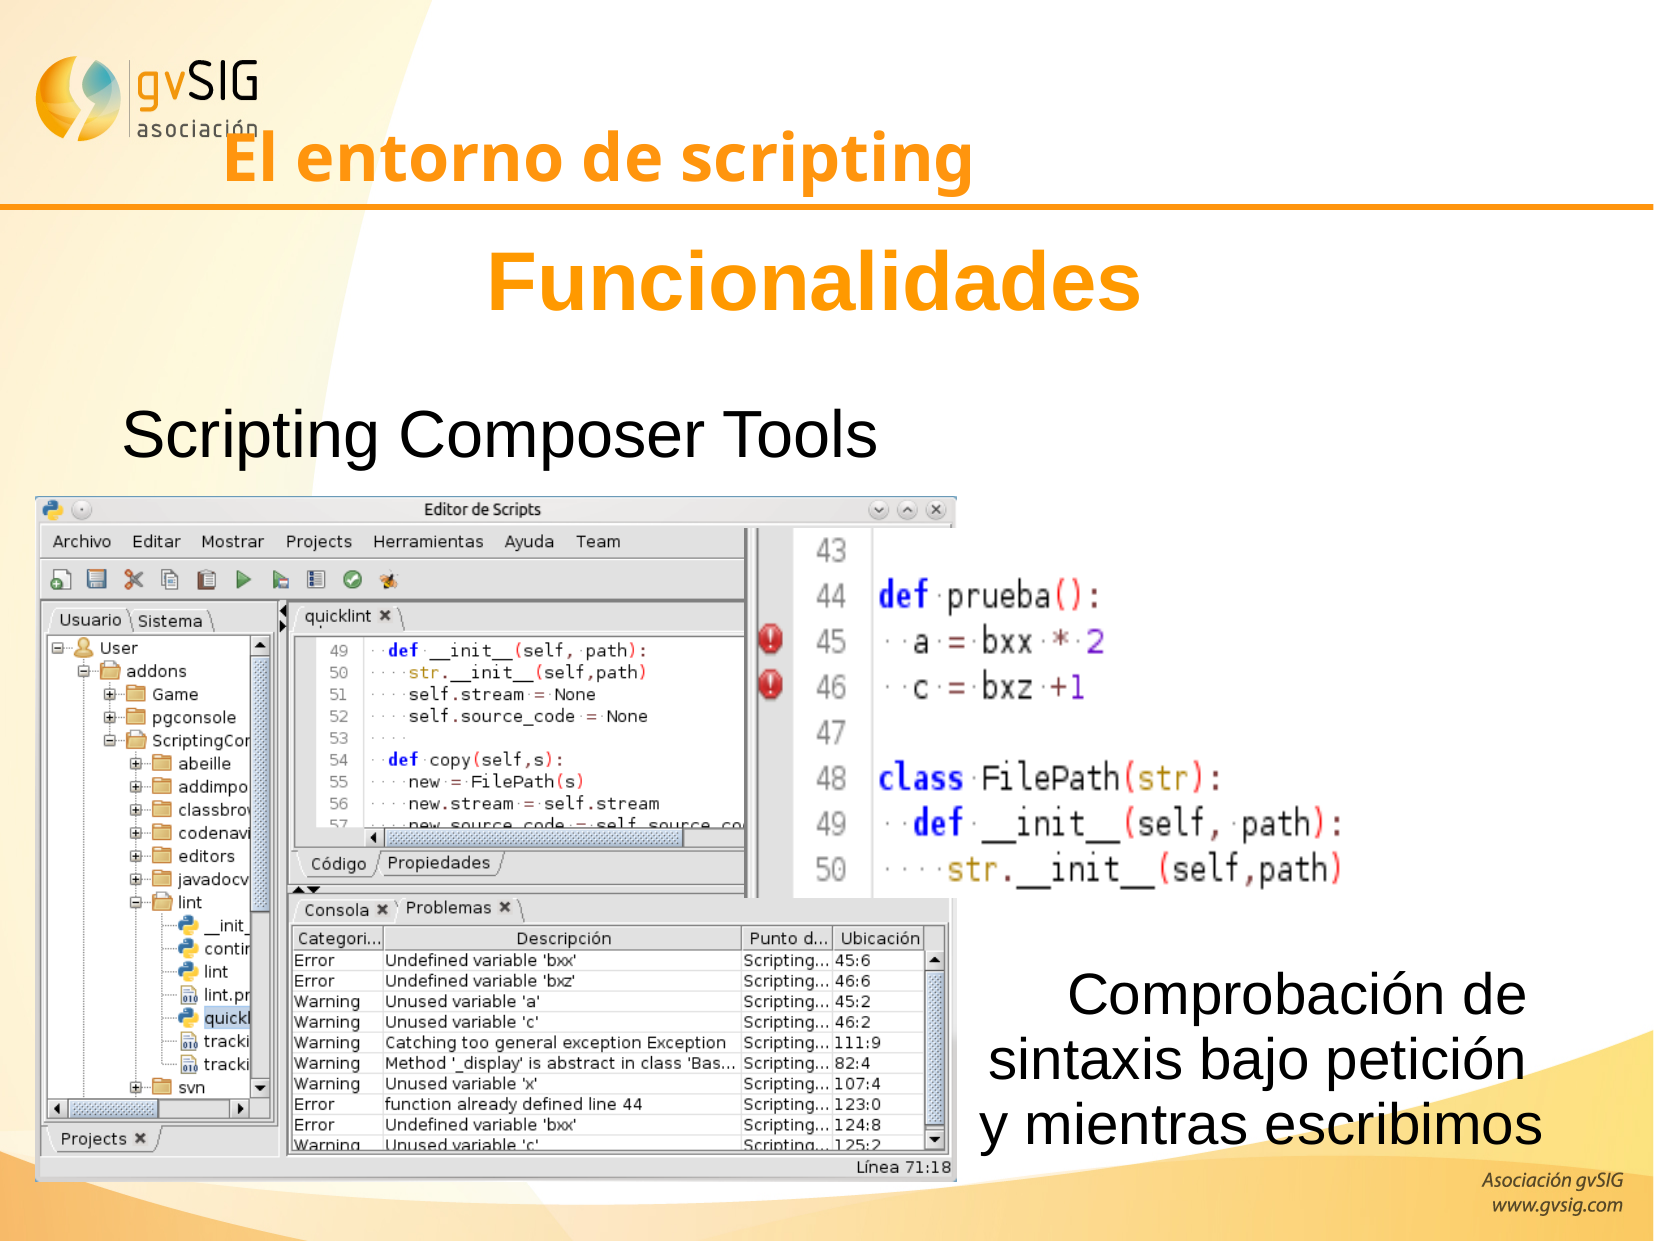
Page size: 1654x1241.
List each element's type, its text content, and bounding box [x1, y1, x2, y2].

text_box Scripting Composer Tools Comprobación de sintaxis bajo petición y mientras escribimos [106, 389, 1560, 1166]
text_box Funcionalidades [23, 228, 1607, 337]
picture [0, 210, 1654, 1241]
title El entorno de scripting [0, 0, 1654, 207]
